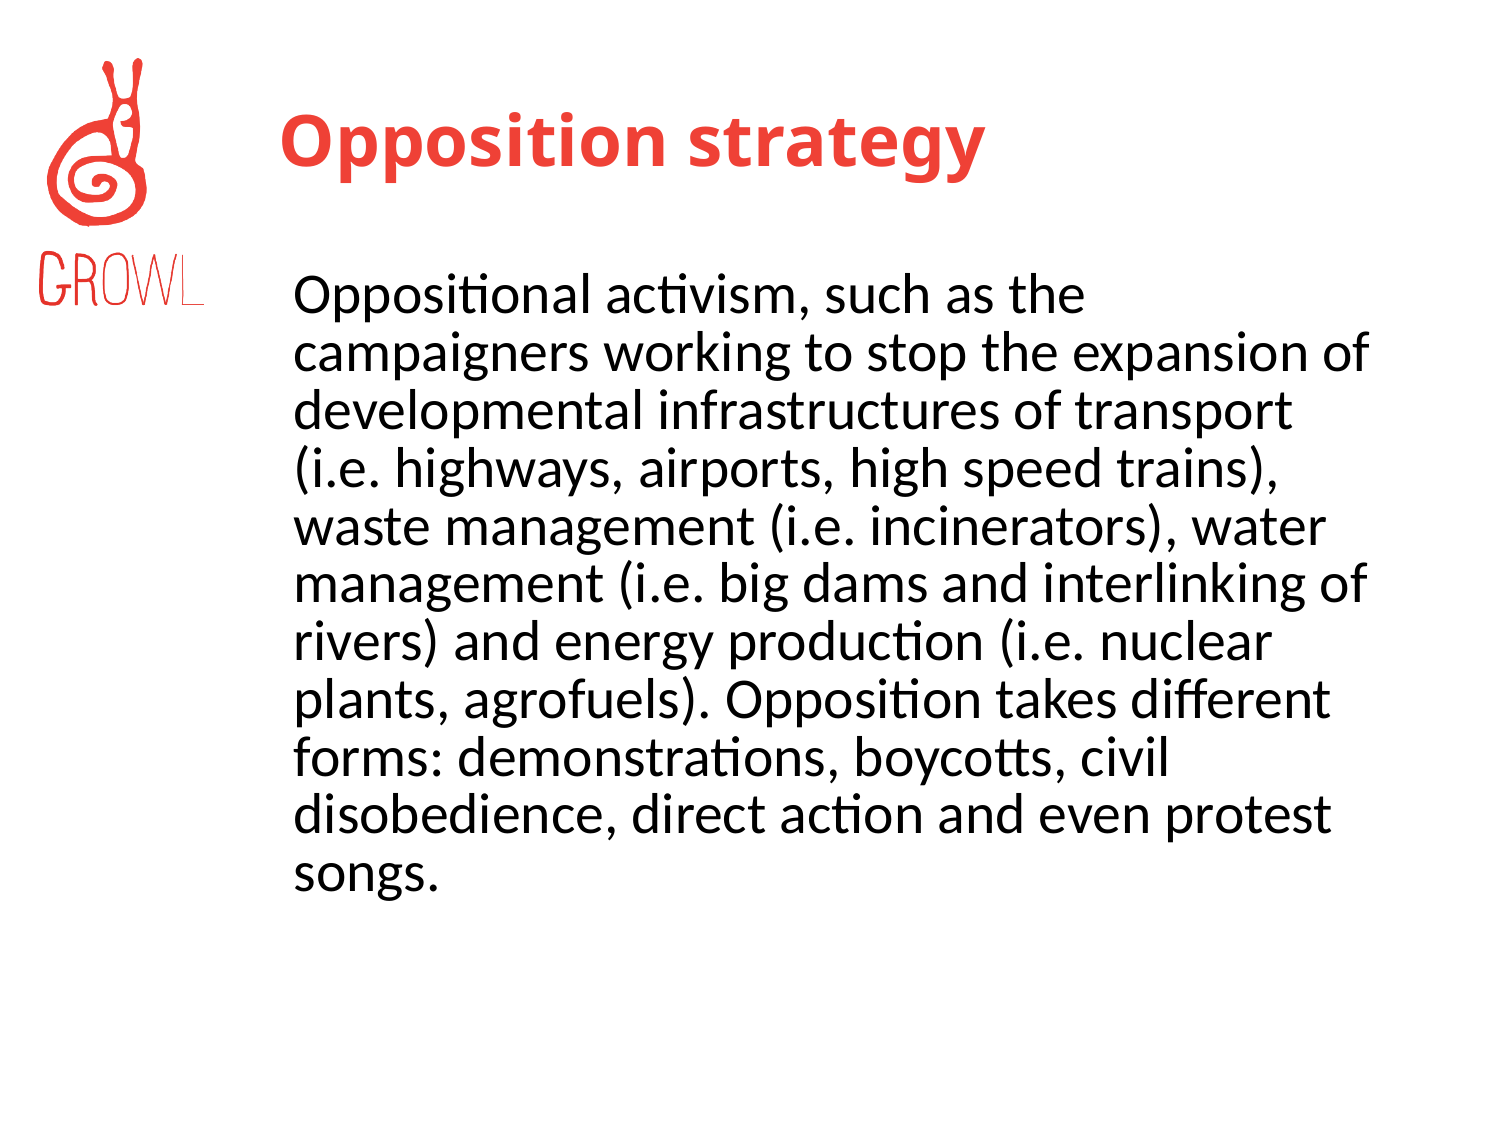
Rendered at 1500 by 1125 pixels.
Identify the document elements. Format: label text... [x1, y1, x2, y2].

title Opposition strategy [278, 98, 1425, 179]
picture [39, 58, 204, 306]
list Oppositional activism, such as the campaigners working to stop the expansion of developmental infrastructures of transport (i.e. highways, airports, high speed trains), waste management (i.e. incinerators), water management (i.e. big dams and interlinking of rivers) and energy production (i.e. nuclear plants, agrofuels). Opposition takes different forms: demonstrations, boycotts, civil disobedience, direct action and even protest songs. [278, 263, 1395, 916]
